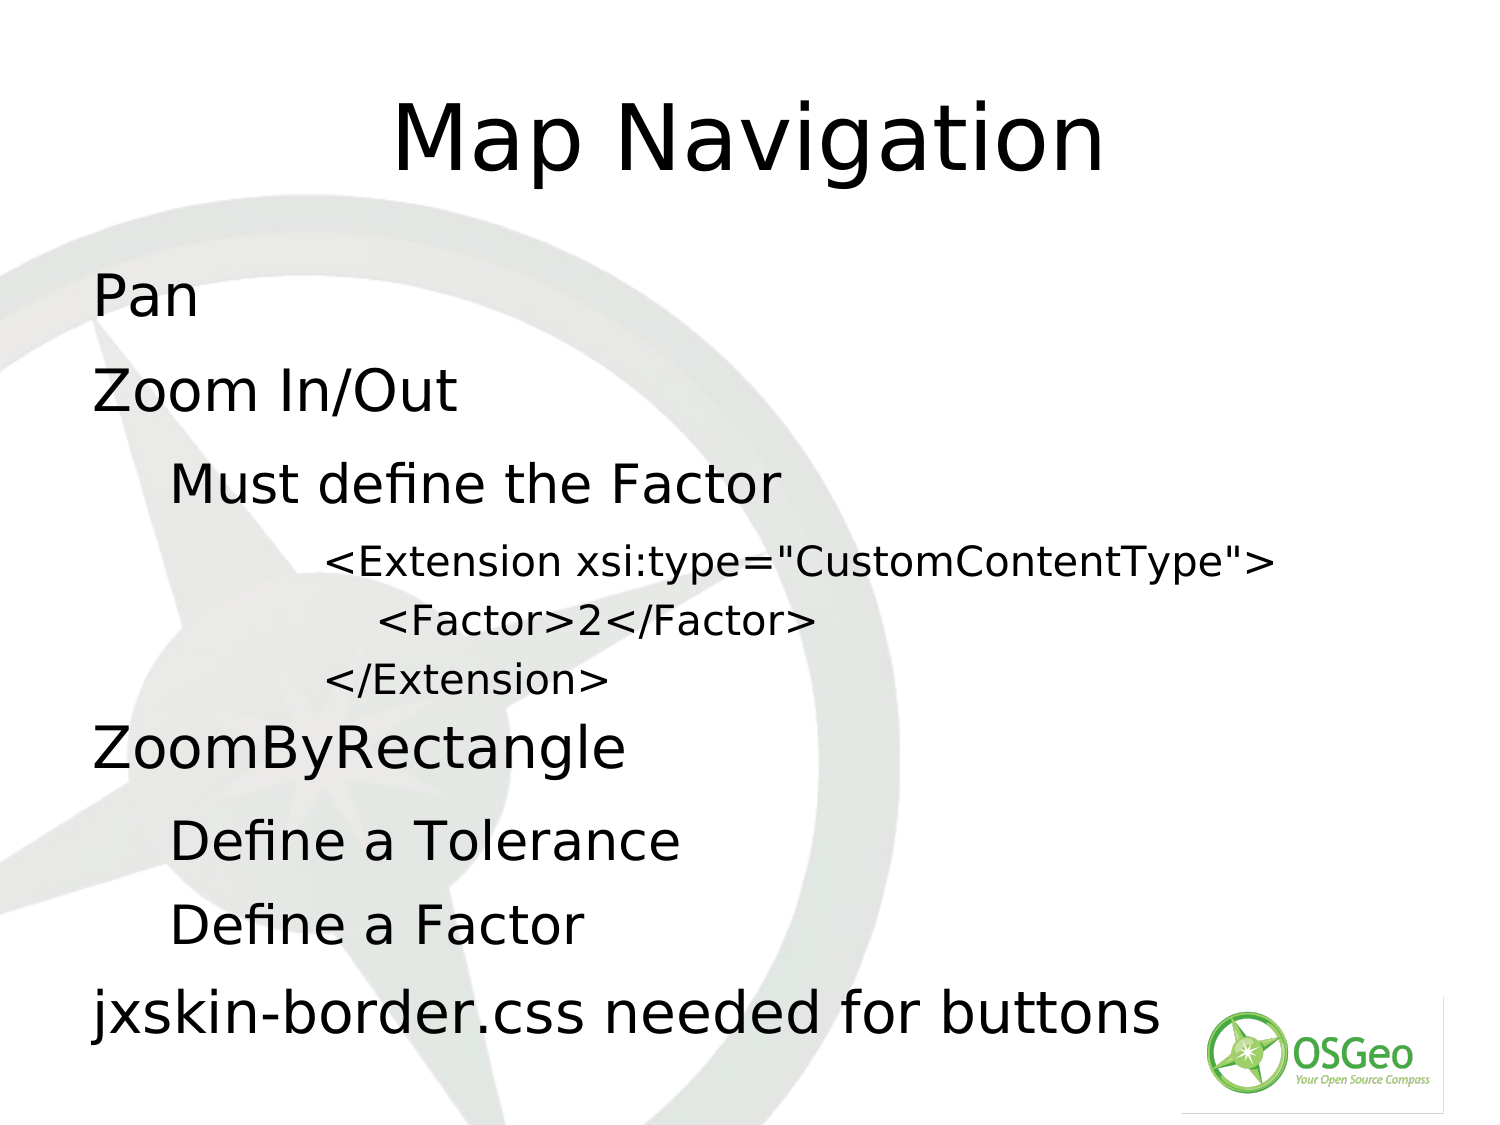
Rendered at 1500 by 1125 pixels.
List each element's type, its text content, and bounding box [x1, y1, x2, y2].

picture [1181, 996, 1444, 1114]
picture [0, 174, 976, 1125]
list Pan Zoom In/Out Must define the Factor <Extension xsi:type="CustomContentType"> <Factor>2</Factor> </Extension> ZoomByRectangle Define a Tolerance Define a Factor jxskin-border.css needed for buttons [74, 263, 1425, 1048]
title Map Navigation [74, 44, 1425, 233]
